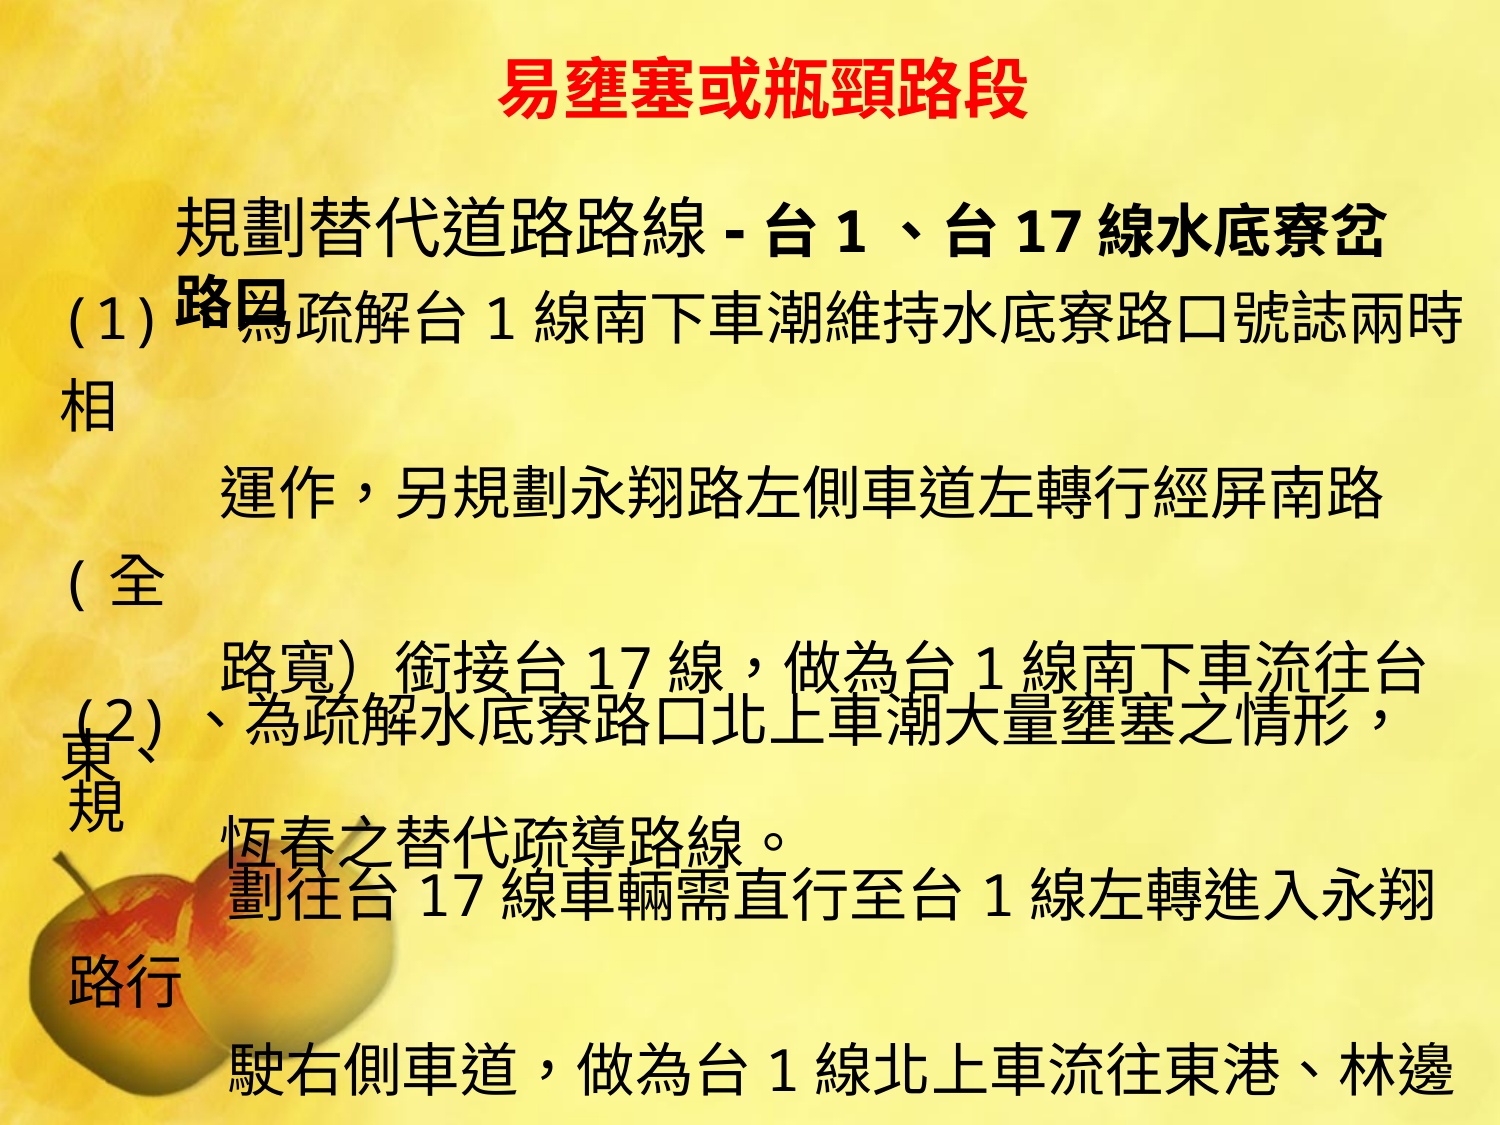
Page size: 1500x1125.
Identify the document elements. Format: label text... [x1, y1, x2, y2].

text_box (1)、為疏解台1線南下車潮維持水底寮路口號誌兩時相 運作，另規劃永翔路左側車道左轉行經屏南路(全 路寬）銜接台17線，做為台1線南下車流往台東、 恆春之替代疏導路線。 [44, 256, 1483, 626]
text_box 規劃替代道路路線-台1、台17線水底寮岔路口 [159, 177, 1426, 256]
text_box 易壅塞或瓶頸路段 [79, 39, 1448, 161]
text_box (2)、為疏解水底寮路口北上車潮大量壅塞之情形，規 劃往台17線車輛需直行至台1線左轉進入永翔路行 駛右側車道，做為台1線北上車流往東港、林邊方 向之替代疏導路線。 [52, 658, 1483, 1024]
